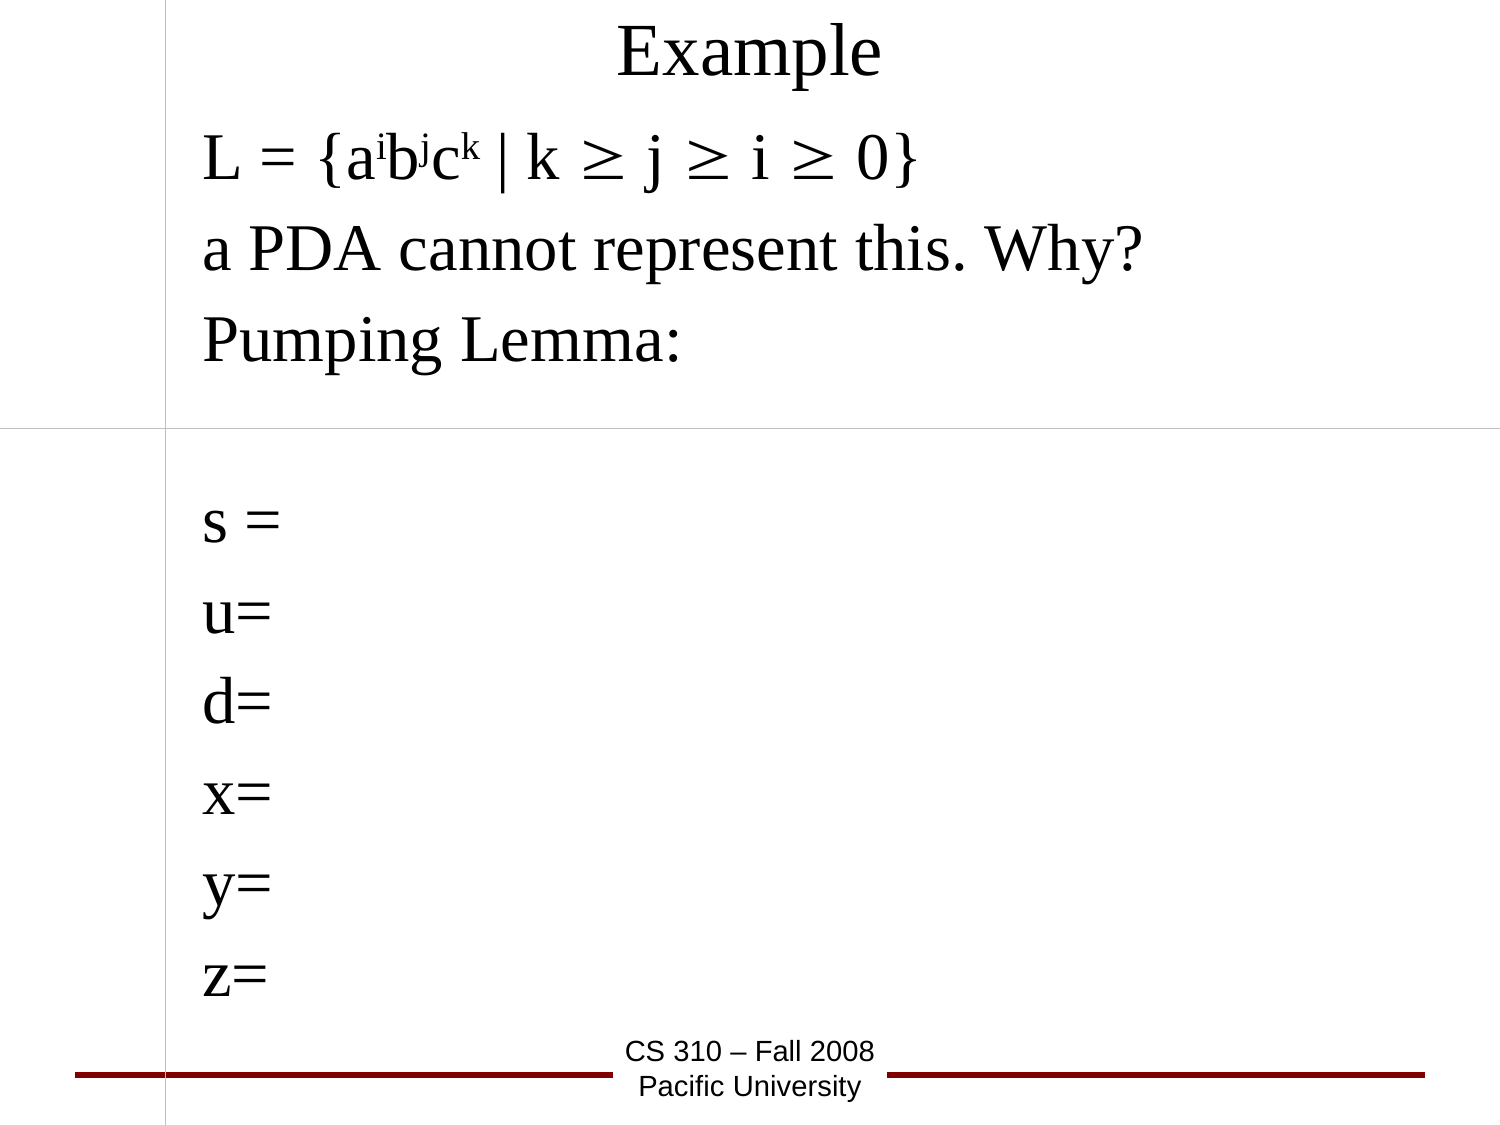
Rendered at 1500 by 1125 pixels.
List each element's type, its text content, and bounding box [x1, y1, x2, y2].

title Example [112, 0, 1388, 101]
list L = {aibjck | k  j  i  0} a PDA cannot represent this. Why? Pumping Lemma: s = u= d= x= y= z= [187, 112, 1388, 1027]
